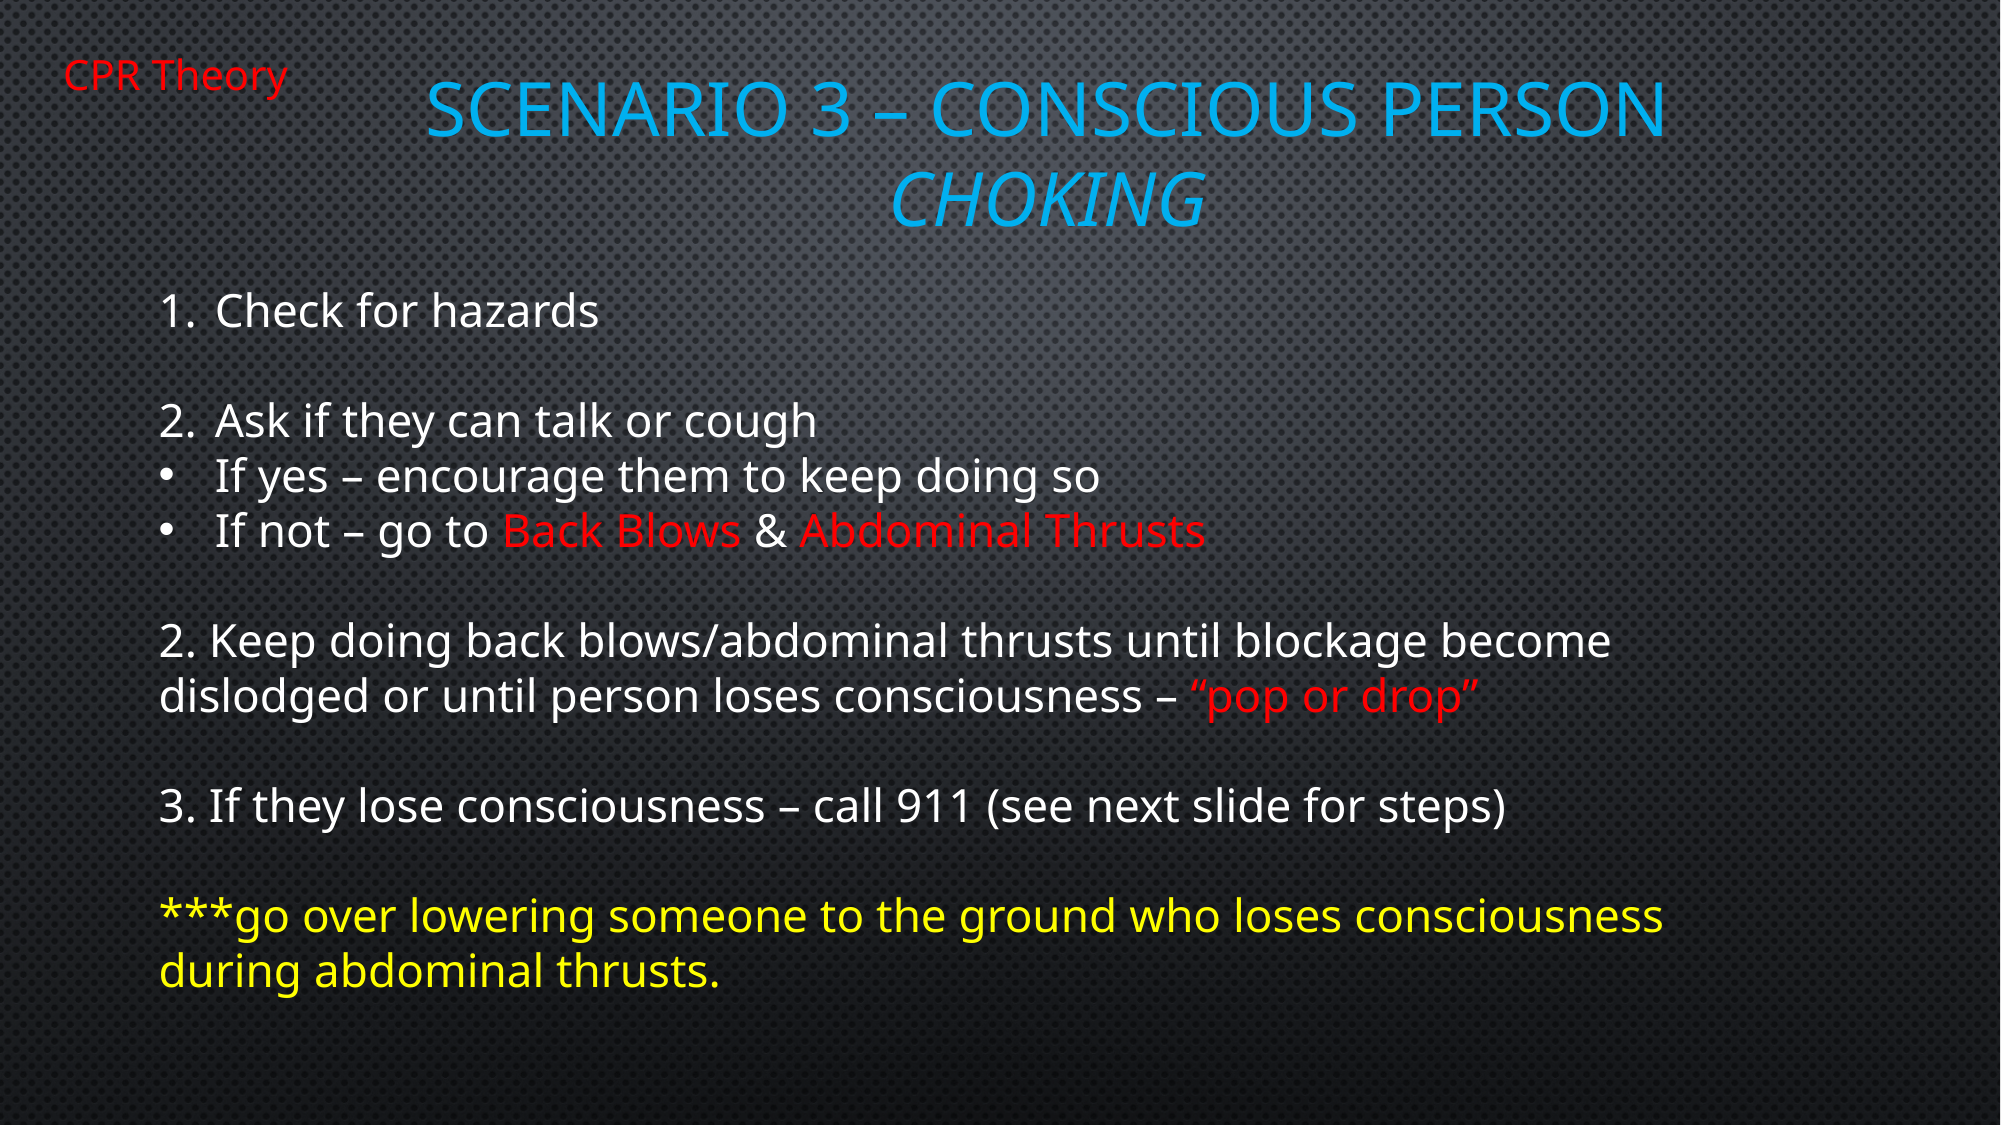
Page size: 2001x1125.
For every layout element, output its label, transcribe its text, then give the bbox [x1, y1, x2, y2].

text_box SCENARIO 3 – CONSCIOUS PERSON CHOKING [362, 54, 1733, 250]
text_box Check for hazards Ask if they can talk or cough If yes – encourage them to keep doing so If not – go to Back Blows & Abdominal Thrusts 2. Keep doing back blows/abdominal thrusts until blockage become dislodged or until person loses consciousness – “pop or drop” 3. If they lose consciousness – call 911 (see next slide for steps) ***go over lowering someone to the ground who loses consciousness during abdominal thrusts. [143, 274, 1811, 1059]
text_box CPR Theory [48, 41, 323, 107]
picture [0, 0, 2001, 1125]
